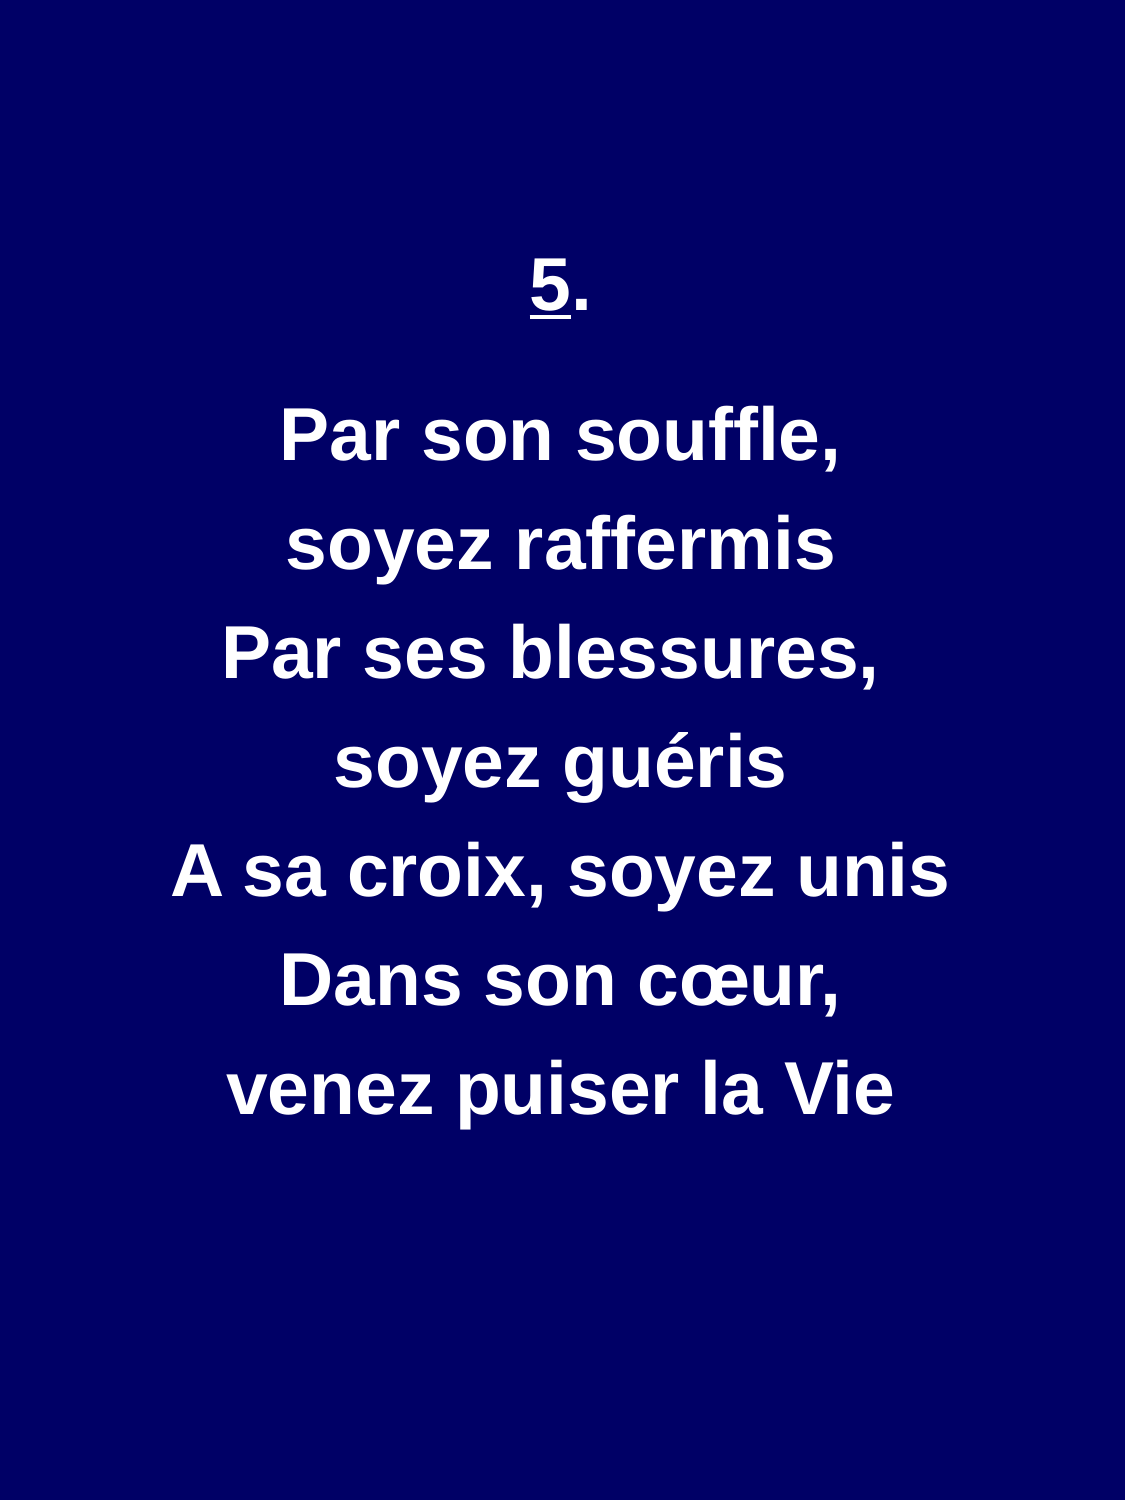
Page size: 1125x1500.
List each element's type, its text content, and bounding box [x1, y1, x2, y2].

text_box 5. Par son souffle, soyez raffermis Par ses blessures, soyez guéris A sa croix, soyez unis Dans son cœur, venez puiser la Vie [11, 35, 1110, 1441]
